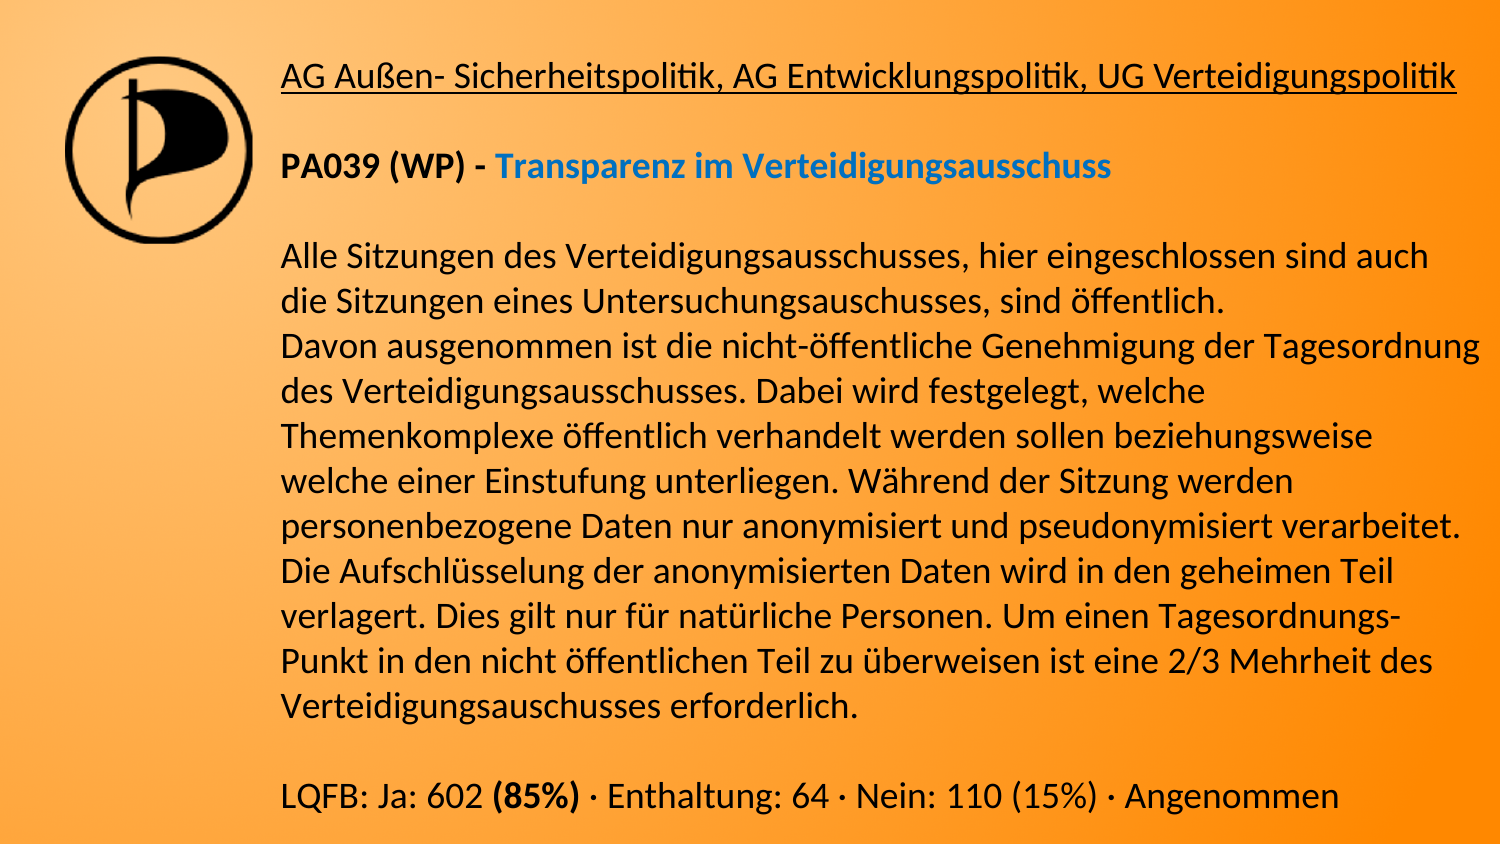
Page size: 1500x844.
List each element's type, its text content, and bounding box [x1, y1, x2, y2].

picture [0, 0, 1500, 844]
text_box AG Außen- Sicherheitspolitik, AG Entwicklungspolitik, UG Verteidigungspolitik PA039 (WP) - Transparenz im Verteidigungsausschuss Alle Sitzungen des Verteidigungsausschusses, hier eingeschlossen sind auch die Sitzungen eines Untersuchungsauschusses, sind öffentlich. Davon ausgenommen ist die nicht-öffentliche Genehmigung der Tagesordnung des Verteidigungsausschusses. Dabei wird festgelegt, welche Themenkomplexe öffentlich verhandelt werden sollen beziehungsweise welche einer Einstufung unterliegen. Während der Sitzung werden personenbezogene Daten nur anonymisiert und pseudonymisiert verarbeitet. Die Aufschlüsselung der anonymisierten Daten wird in den geheimen Teil verlagert. Dies gilt nur für natürliche Personen. Um einen Tagesordnungs-Punkt in den nicht öffentlichen Teil zu überweisen ist eine 2/3 Mehrheit des Verteidigungsauschusses erforderlich. LQFB: Ja: 602 (85%) · Enthaltung: 64 · Nein: 110 (15%) · Angenommen [265, 43, 1500, 844]
